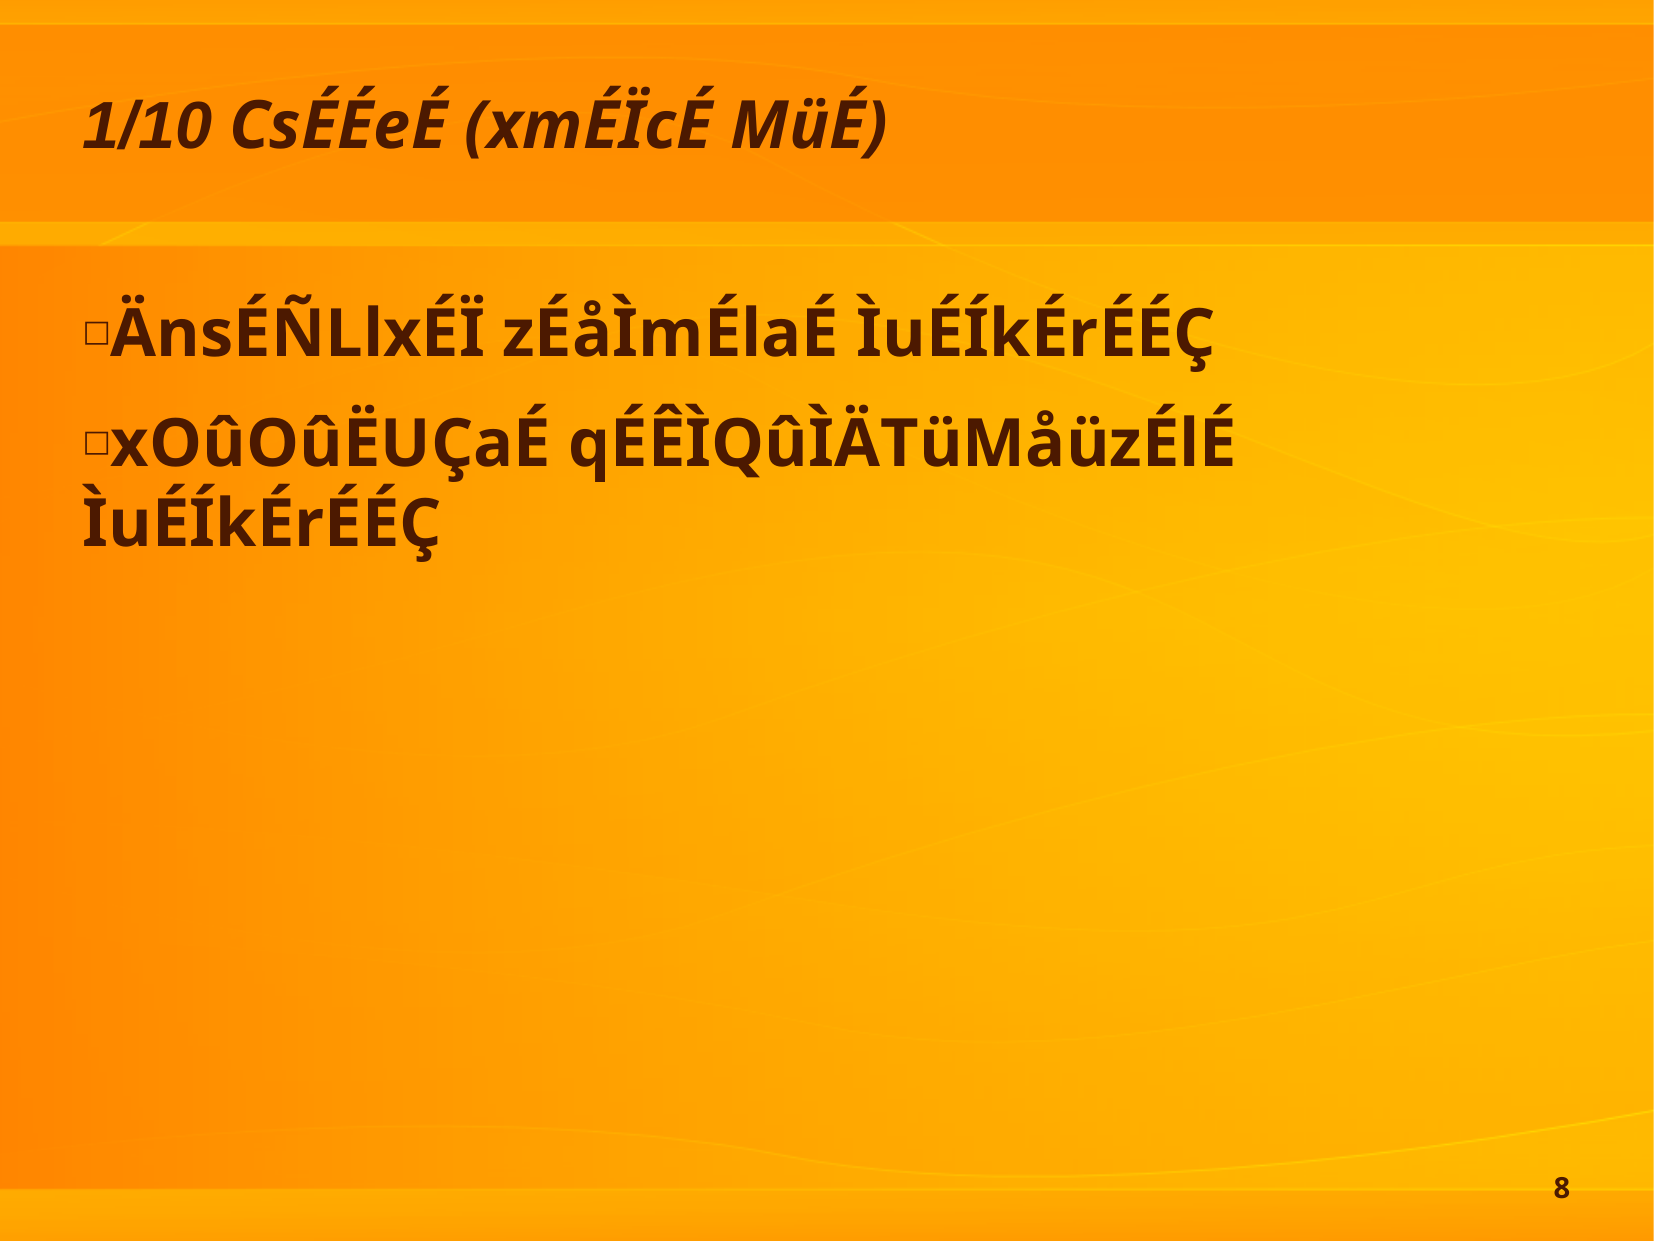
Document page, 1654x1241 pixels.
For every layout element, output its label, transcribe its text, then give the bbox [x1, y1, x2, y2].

title 1/10 CsÉÉeÉ (xmÉÏcÉ MüÉ) [23, 8, 1625, 237]
list ÄnsÉÑLlxÉÏ zÉåÌmÉlaÉ ÌuÉÍkÉrÉÉÇ xOûOûËUÇaÉ qÉÊÌQûÌÄTüMåüzÉlÉ ÌuÉÍkÉrÉÉÇ [82, 290, 1571, 1108]
text_box [1476, 1169, 1648, 1228]
